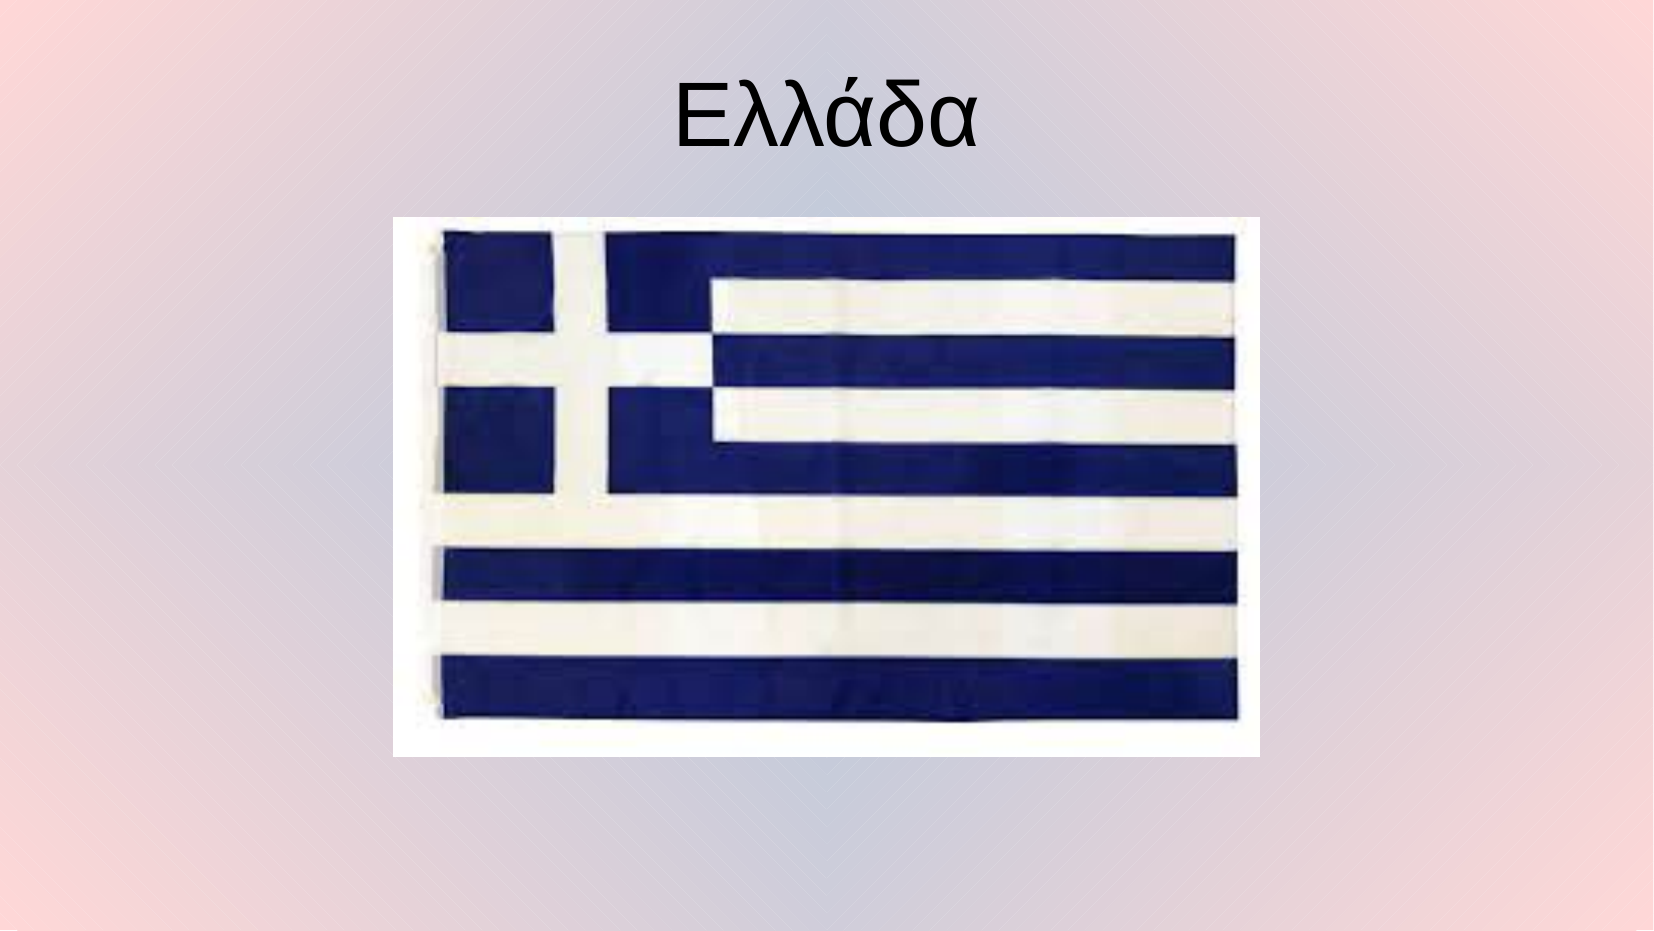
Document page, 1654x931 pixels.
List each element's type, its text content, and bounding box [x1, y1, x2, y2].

title Ελλάδα [82, 37, 1571, 193]
picture [393, 217, 1260, 758]
